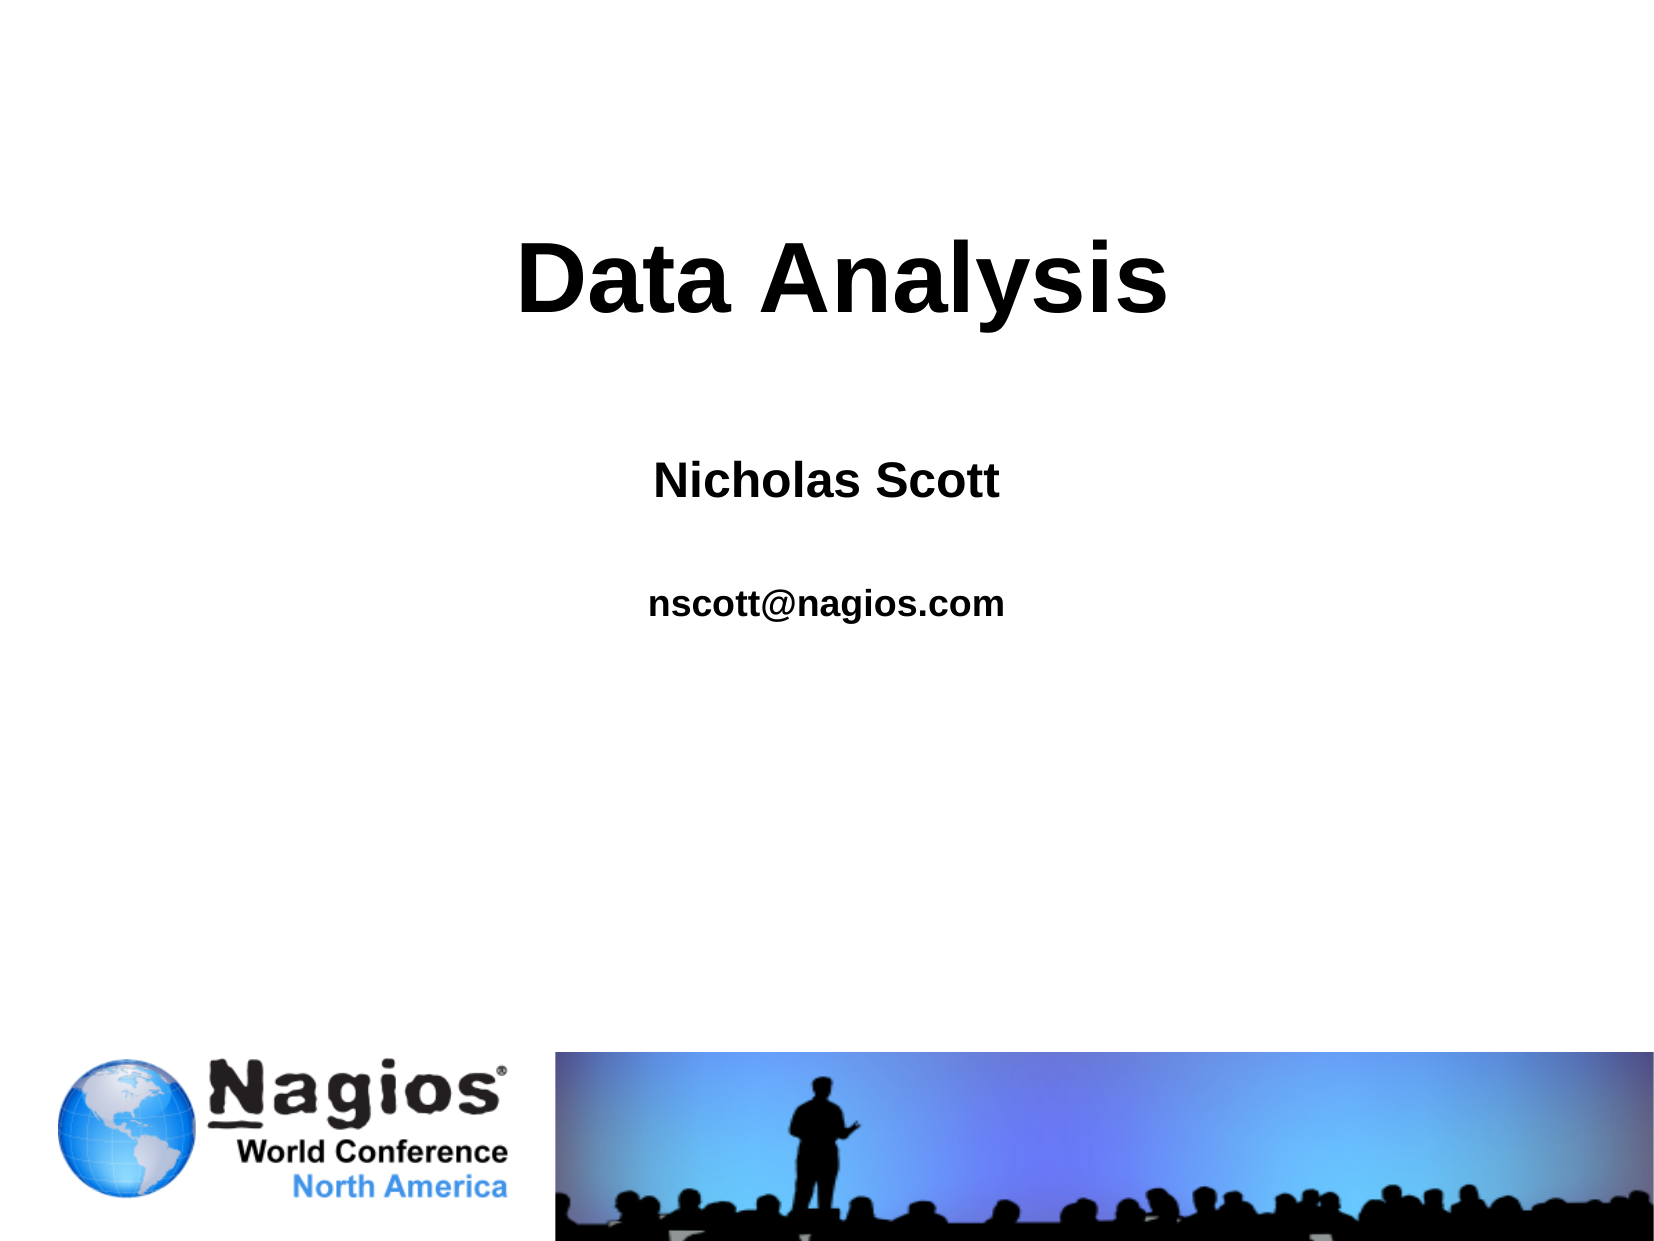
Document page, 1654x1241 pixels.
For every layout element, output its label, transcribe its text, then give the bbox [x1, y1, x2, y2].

picture [58, 1058, 509, 1228]
text_box Nicholas Scott [0, 444, 1654, 516]
picture [555, 1052, 1654, 1241]
text_box nscott@nagios.com [0, 574, 1654, 632]
text_box Data Analysis [500, 214, 1436, 342]
